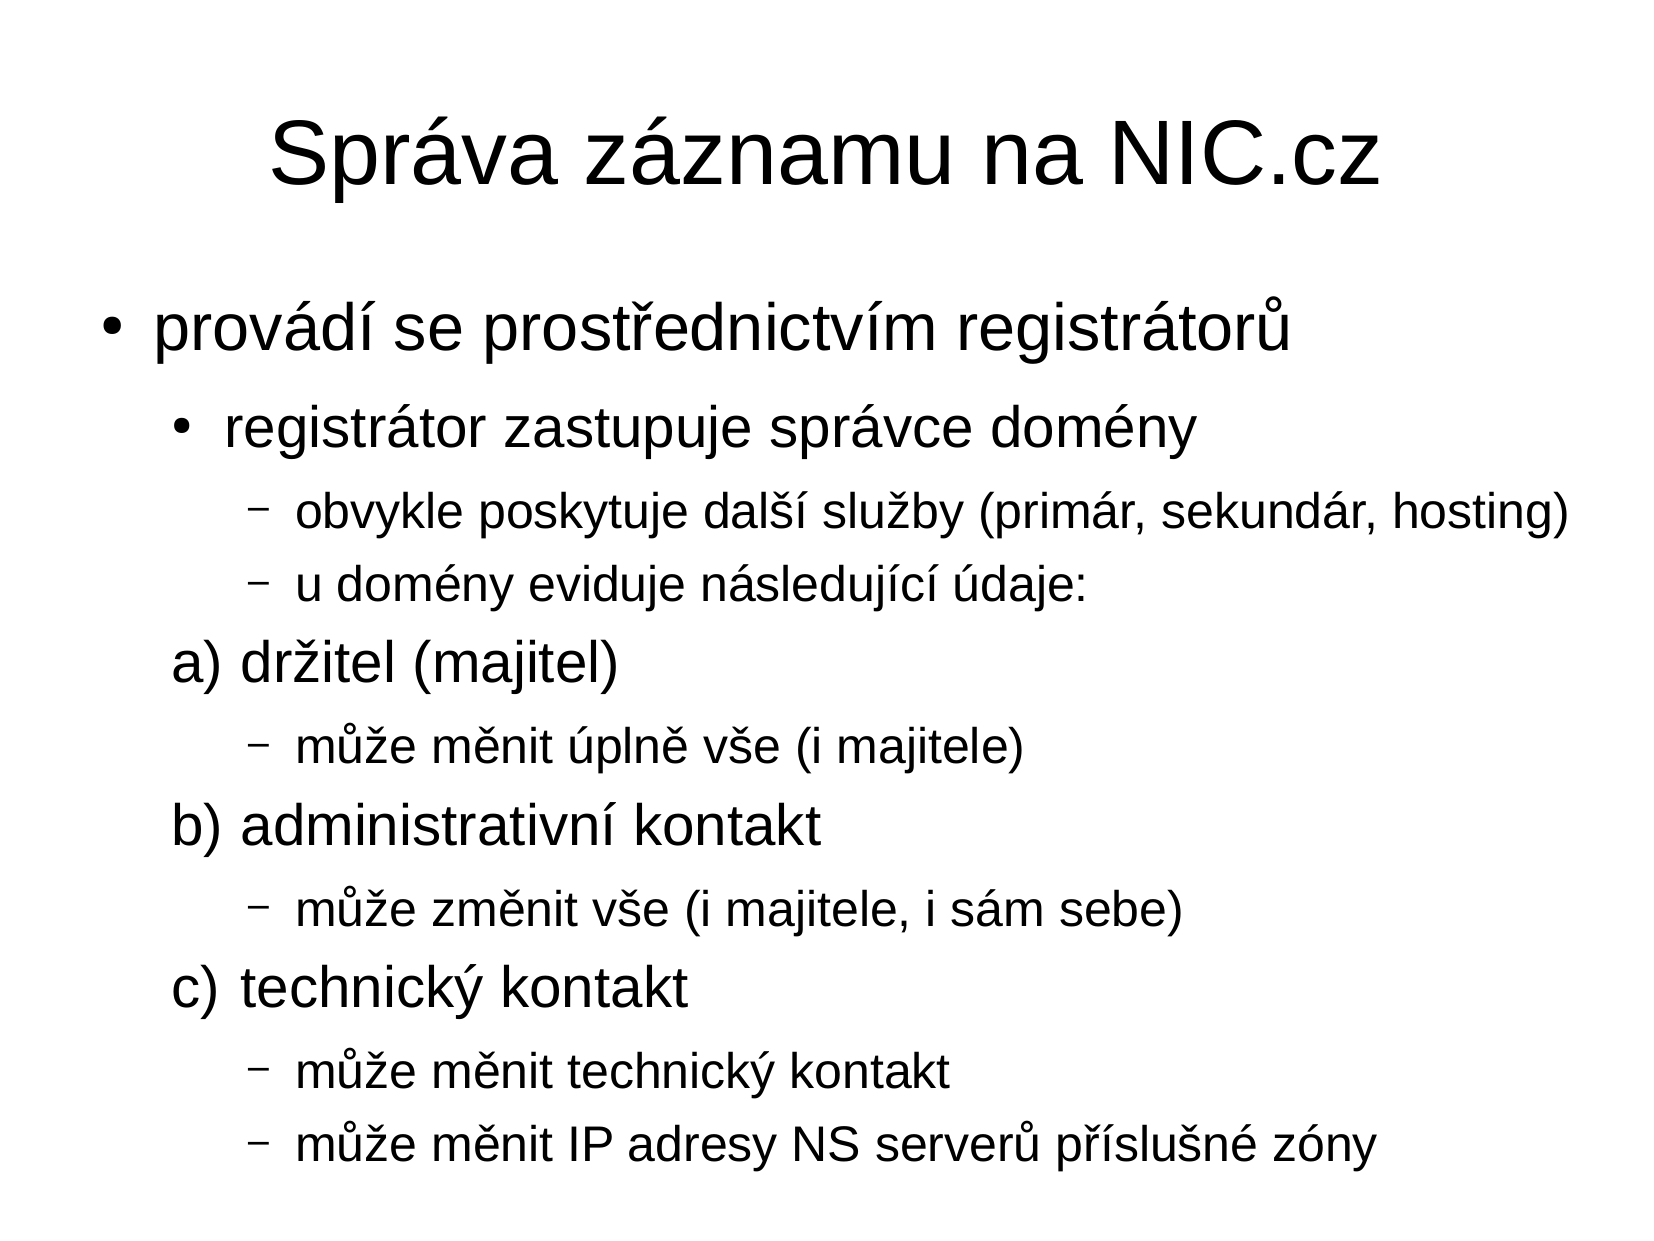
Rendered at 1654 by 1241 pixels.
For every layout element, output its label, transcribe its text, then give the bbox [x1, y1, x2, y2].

title Správa záznamu na NIC.cz [82, 49, 1571, 257]
list provádí se prostřednictvím registrátorů registrátor zastupuje správce domény obvykle poskytuje další služby (primár, sekundár, hosting) u domény eviduje následující údaje: držitel (majitel) může měnit úplně vše (i majitele) administrativní kontakt může změnit vše (i majitele, i sám sebe) technický kontakt může měnit technický kontakt může měnit IP adresy NS serverů příslušné zóny [82, 290, 1625, 1173]
